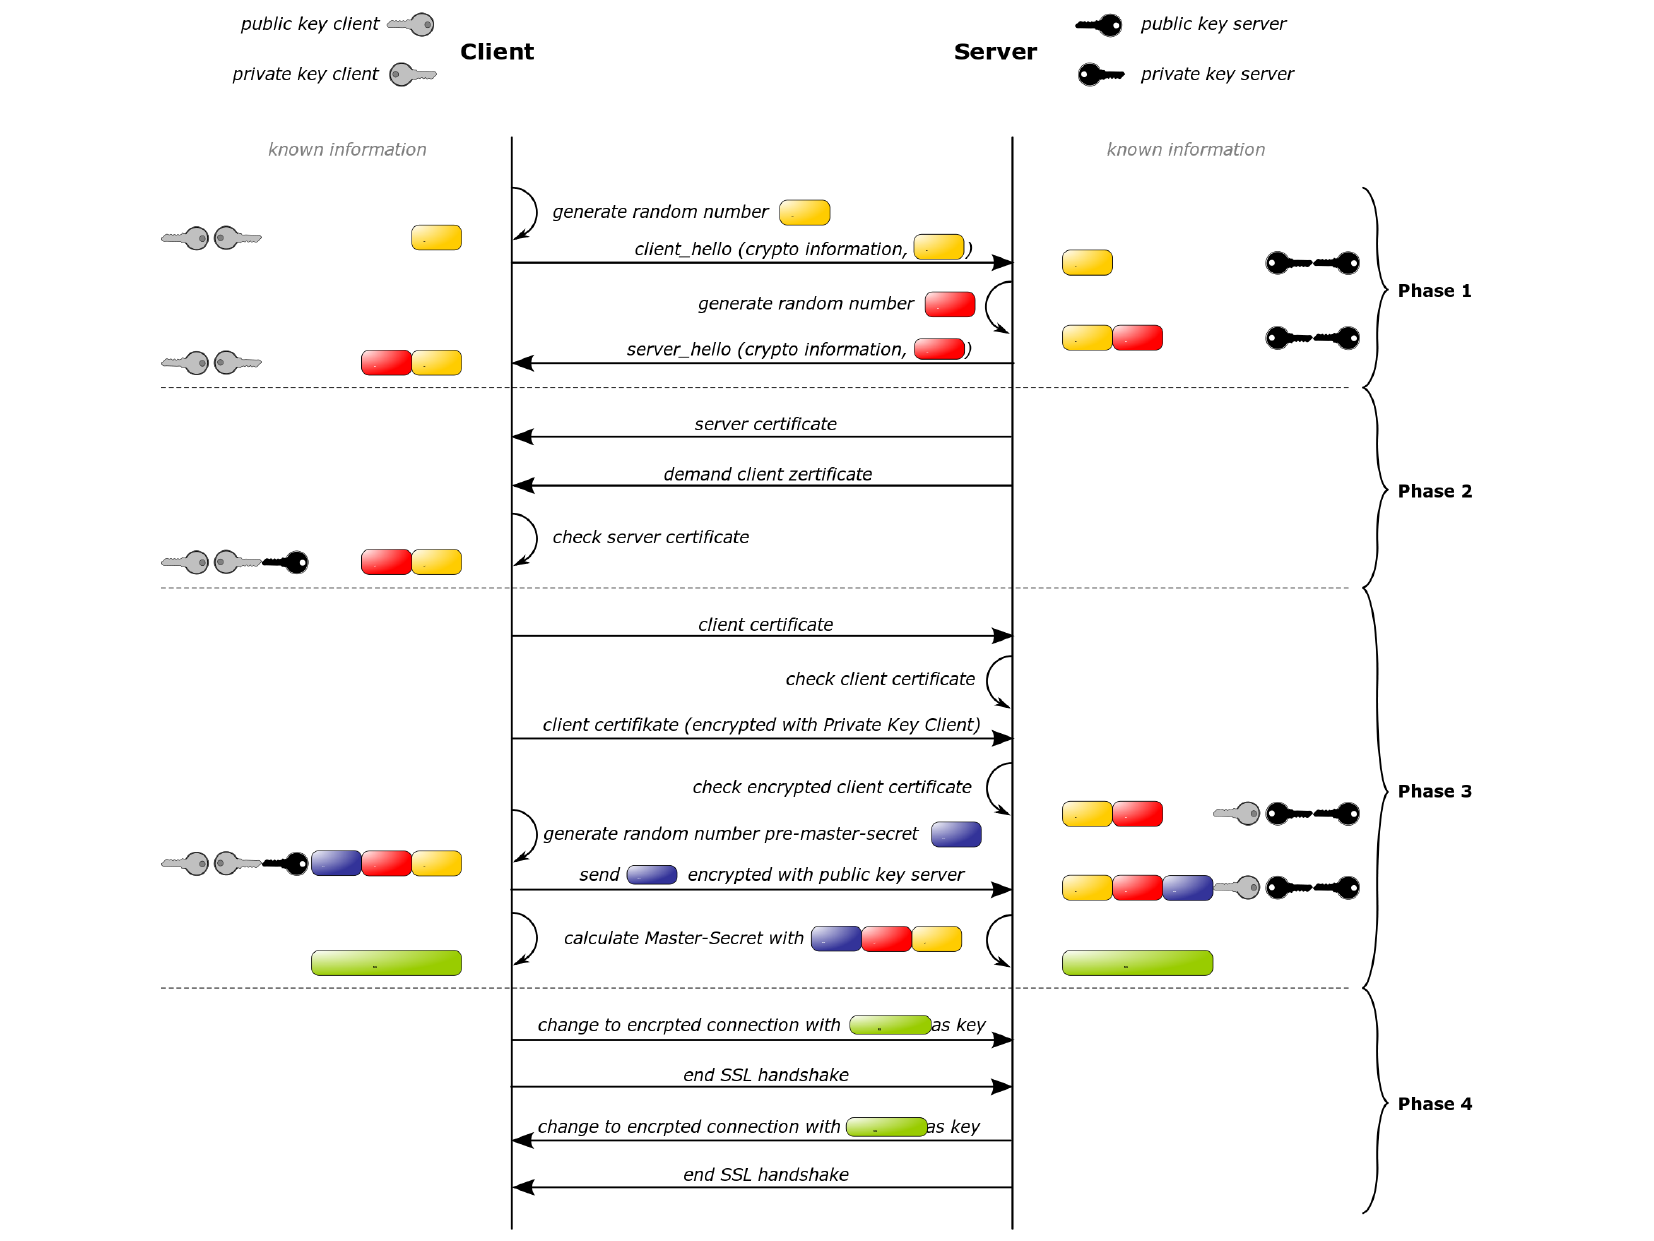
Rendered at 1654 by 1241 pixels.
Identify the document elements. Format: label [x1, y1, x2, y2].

picture [161, 0, 1538, 1241]
